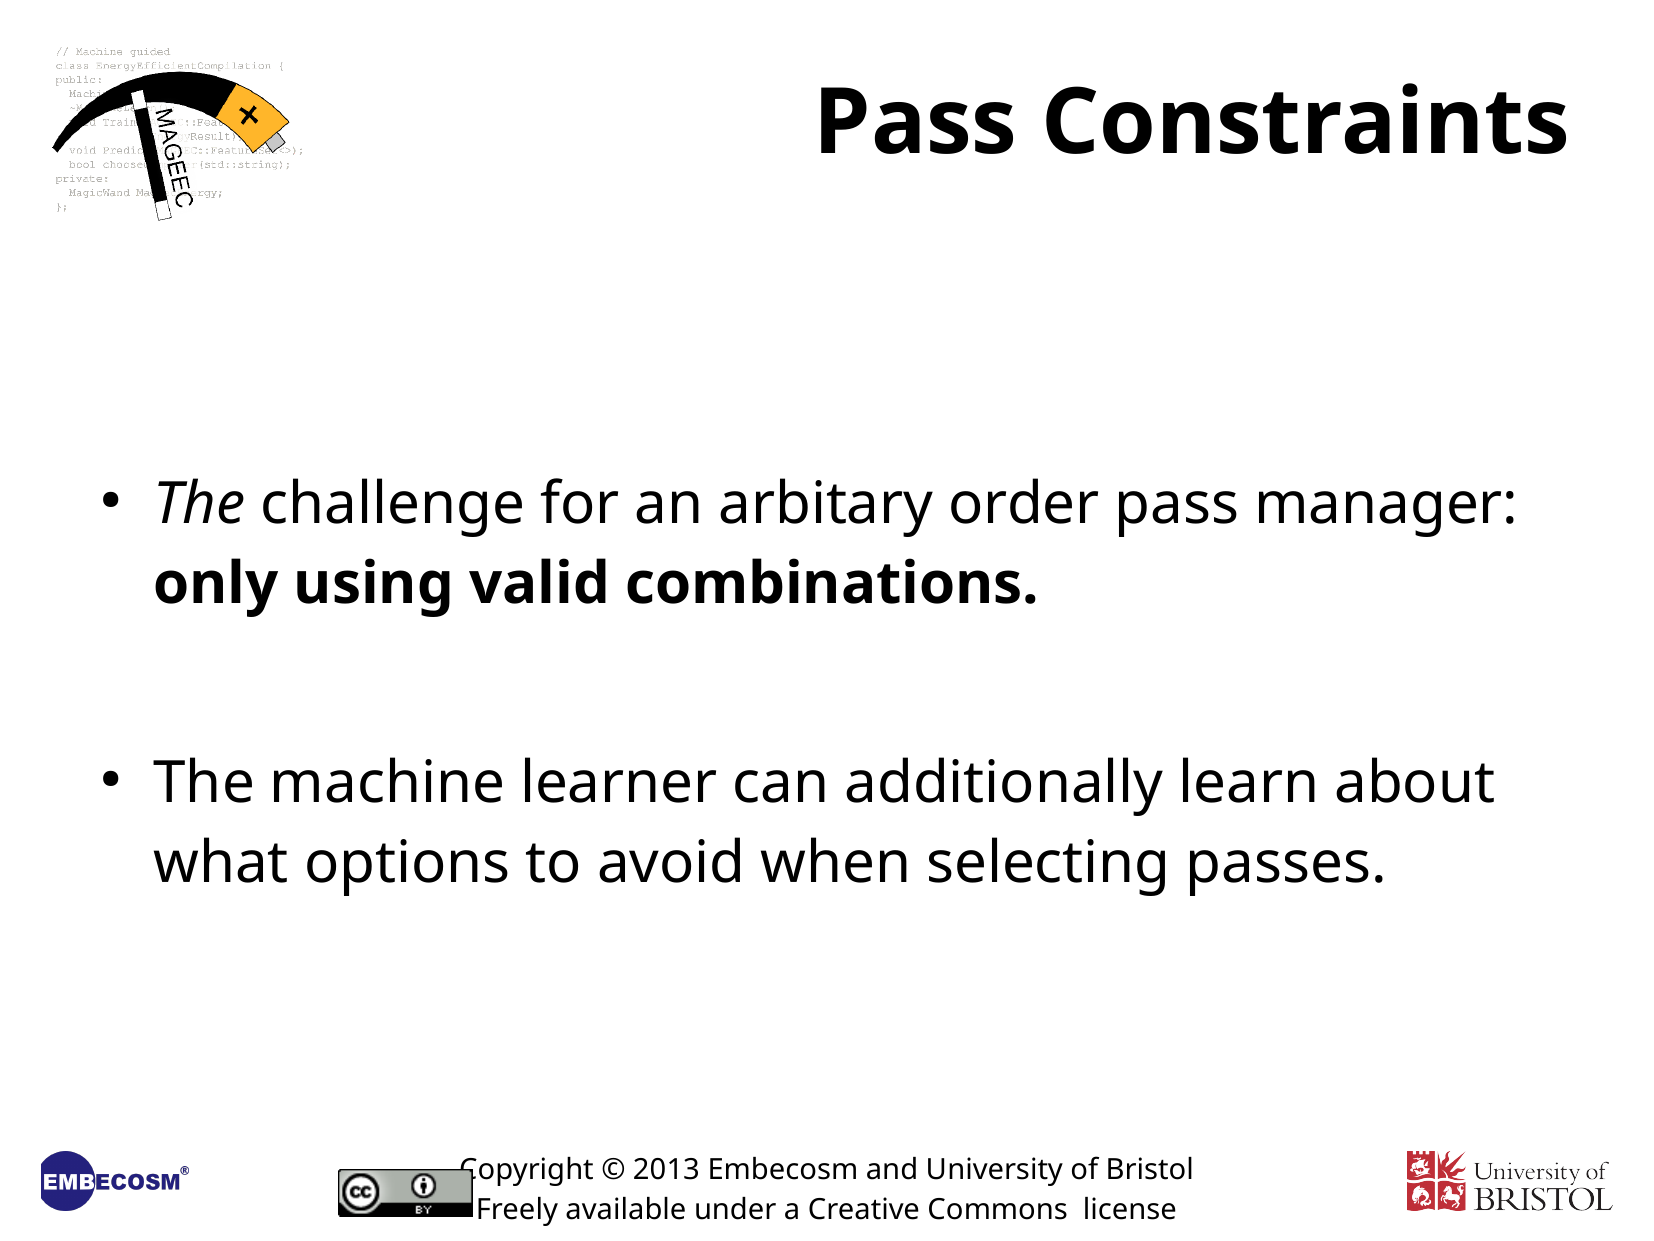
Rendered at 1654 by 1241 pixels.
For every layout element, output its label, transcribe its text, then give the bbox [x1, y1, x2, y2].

picture [41, 1151, 189, 1211]
picture [1407, 1151, 1613, 1211]
picture [338, 1169, 473, 1217]
picture [52, 47, 302, 225]
title Pass Constraints [326, 32, 1571, 205]
list The challenge for an arbitary order pass manager: only using valid combinations. The machine learner can additionally learn about what options to avoid when selecting passes. [82, 261, 1571, 1089]
